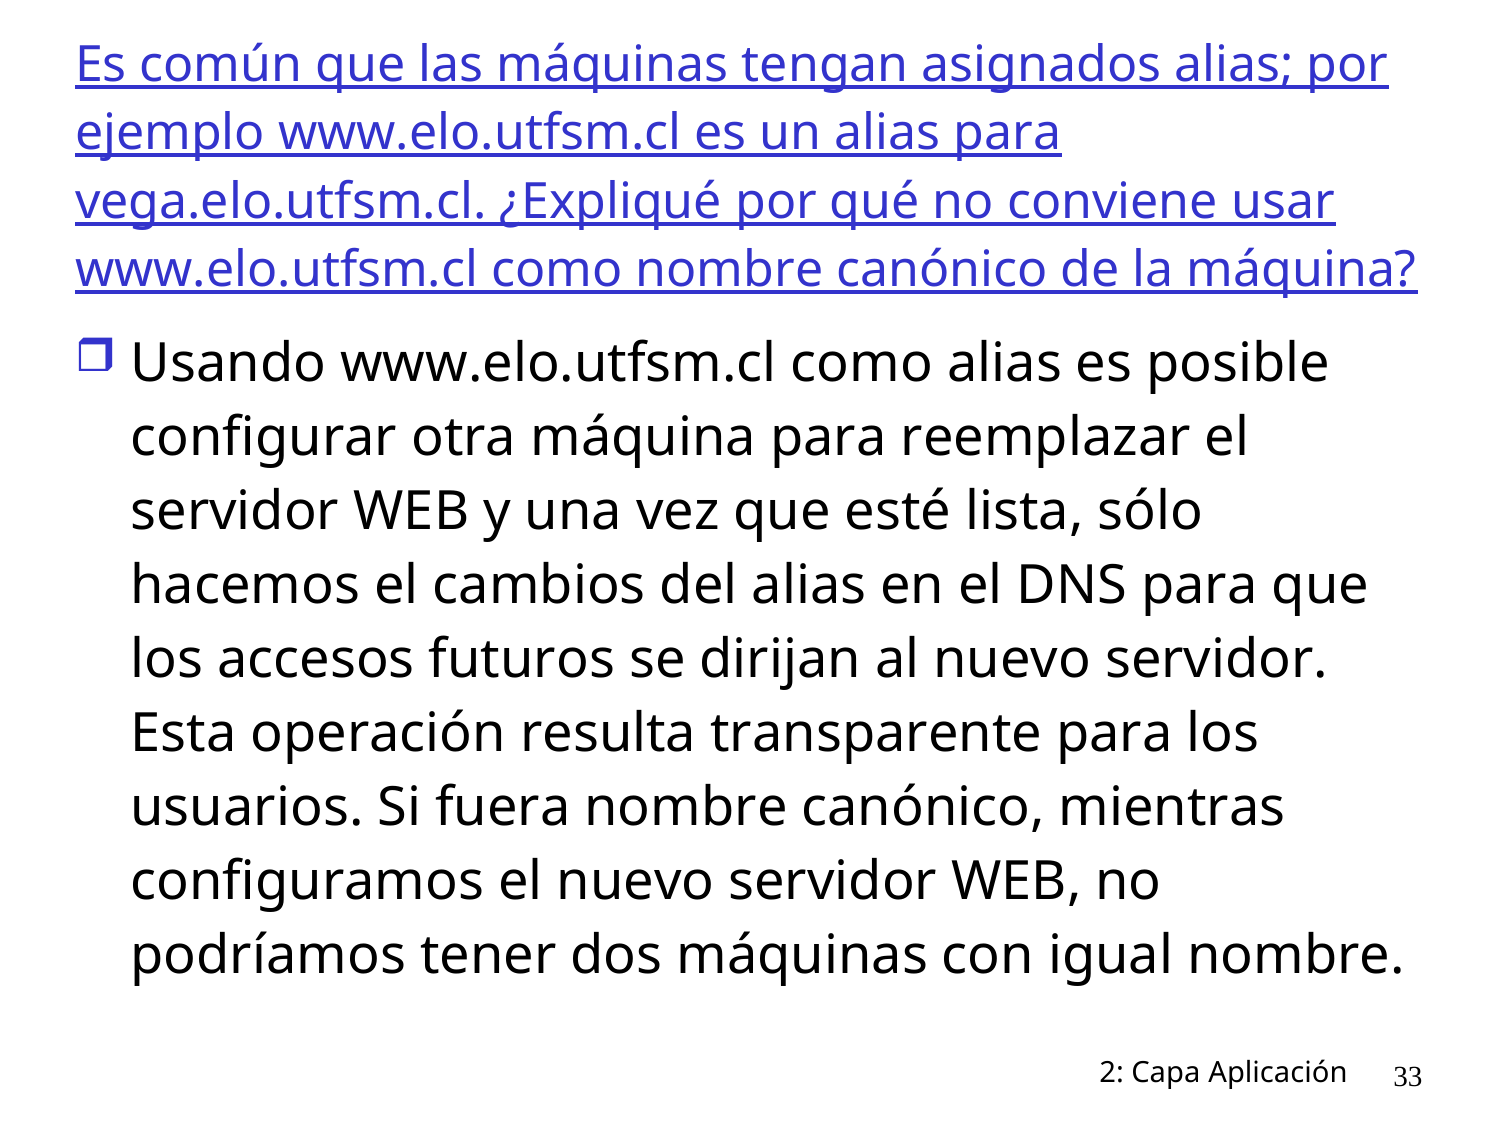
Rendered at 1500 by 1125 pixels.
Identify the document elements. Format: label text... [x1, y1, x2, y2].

title Es común que las máquinas tengan asignados alias; por ejemplo www.elo.utfsm.cl es un alias para vega.elo.utfsm.cl. ¿Expliqué por qué no conviene usar www.elo.utfsm.cl como nombre canónico de la máquina? [75, 34, 1426, 295]
list Usando www.elo.utfsm.cl como alias es posible configurar otra máquina para reemplazar el servidor WEB y una vez que esté lista, sólo hacemos el cambios del alias en el DNS para que los accesos futuros se dirijan al nuevo servidor. Esta operación resulta transparente para los usuarios. Si fuera nombre canónico, mientras configuramos el nuevo servidor WEB, no podríamos tener dos máquinas con igual nombre. [75, 323, 1426, 1016]
